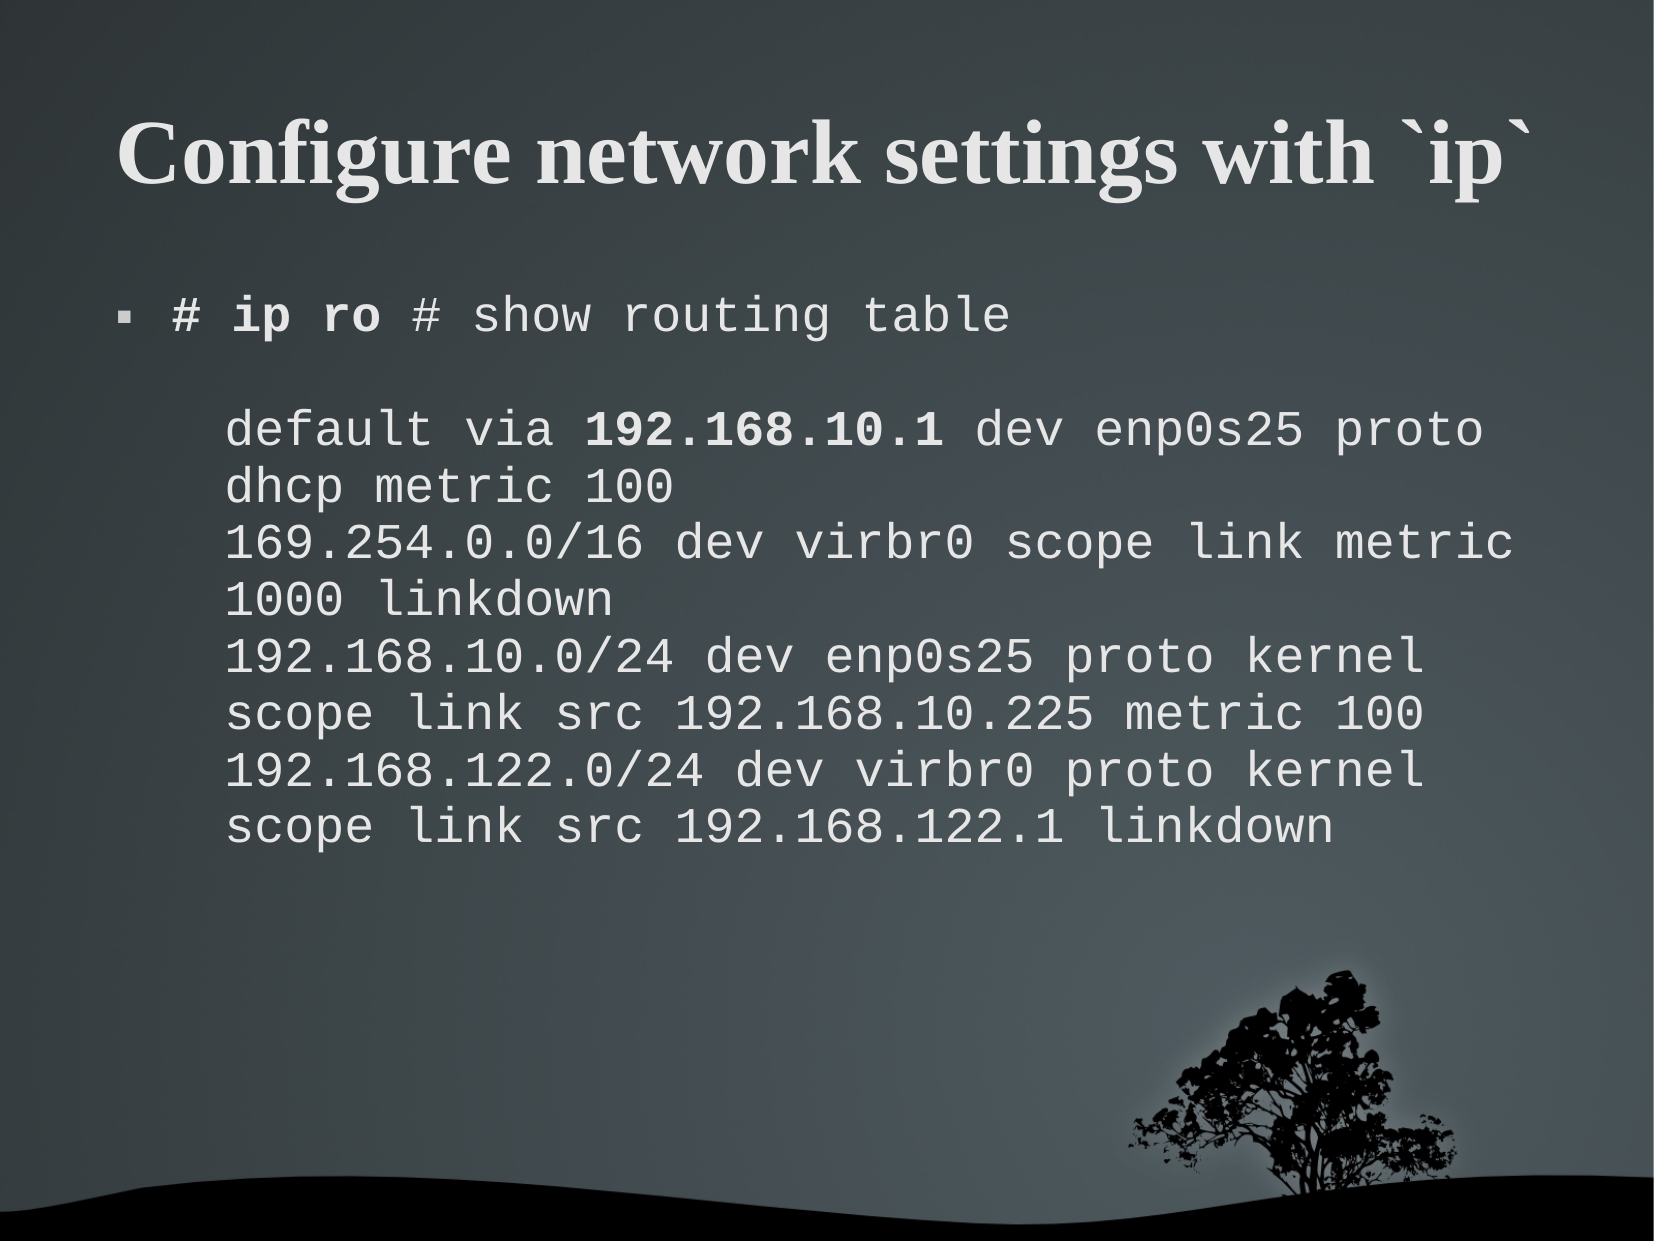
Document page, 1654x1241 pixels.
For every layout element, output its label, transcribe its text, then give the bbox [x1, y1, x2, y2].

picture [0, 0, 1654, 1241]
title Configure network settings with `ip` [82, 49, 1571, 257]
list # ip ro # show routing table default via 192.168.10.1 dev enp0s25 proto dhcp metric 100 169.254.0.0/16 dev virbr0 scope link metric 1000 linkdown 192.168.10.0/24 dev enp0s25 proto kernel scope link src 192.168.10.225 metric 100 192.168.122.0/24 dev virbr0 proto kernel scope link src 192.168.122.1 linkdown [82, 290, 1571, 1109]
